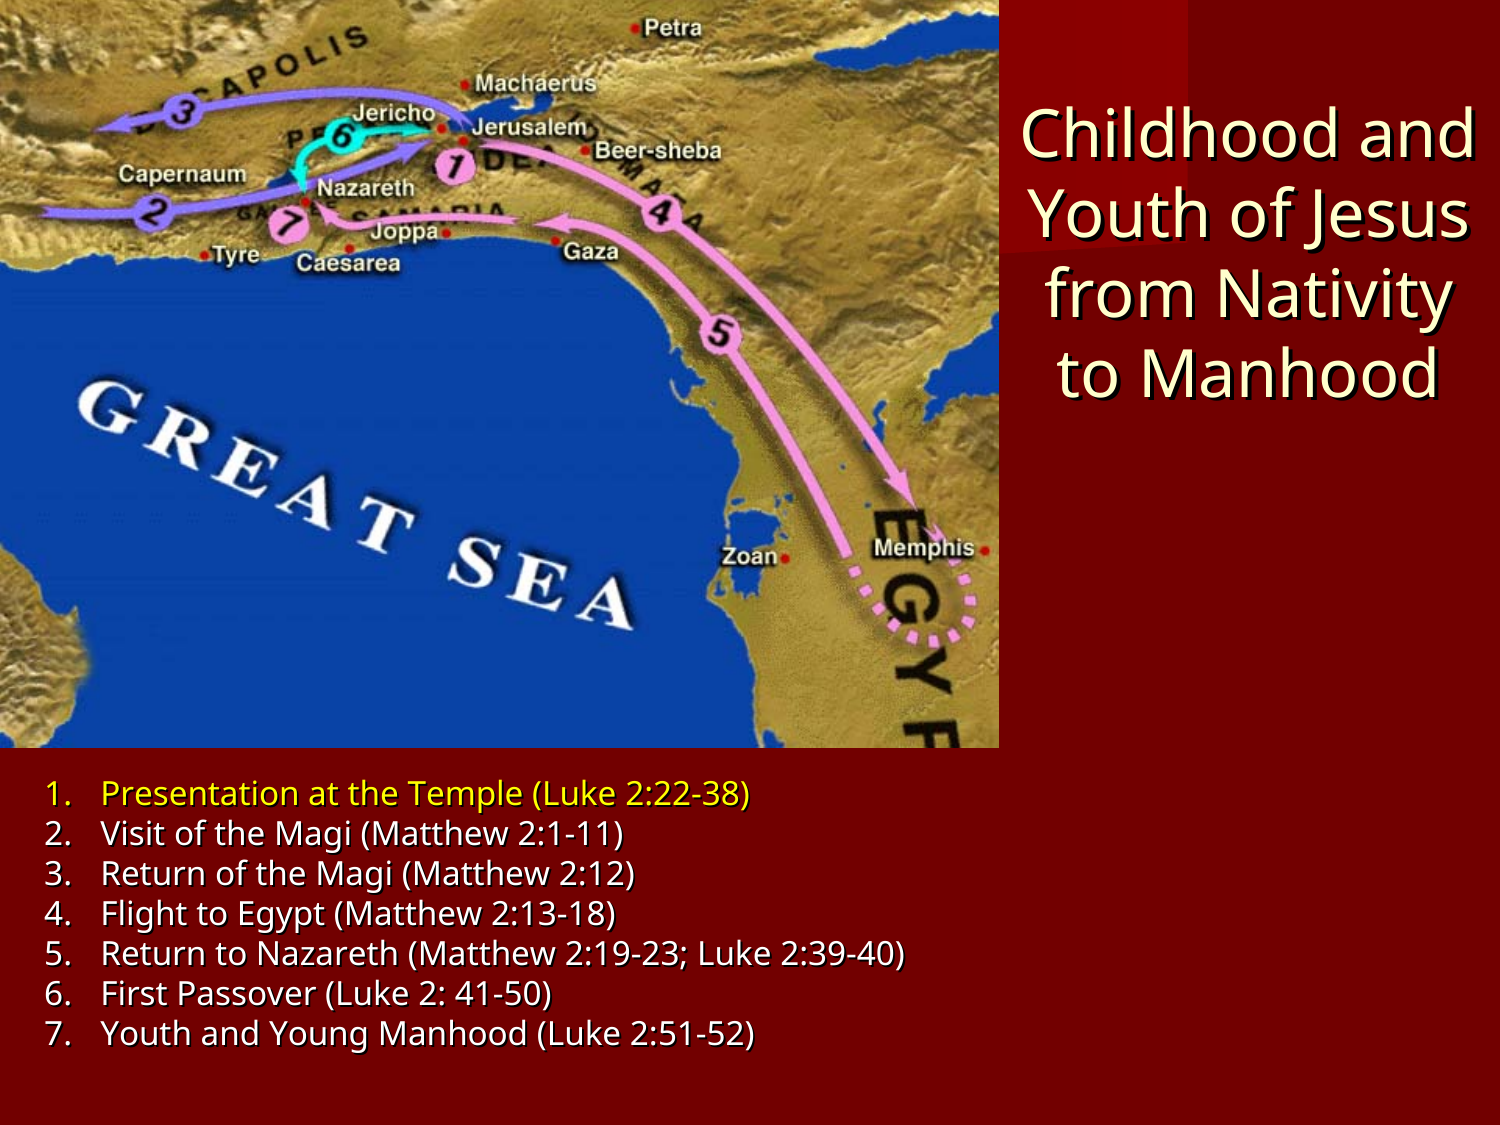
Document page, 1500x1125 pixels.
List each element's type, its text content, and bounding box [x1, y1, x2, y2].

picture [0, 0, 999, 748]
text_box Presentation at the Temple (Luke 2:22-38) Visit of the Magi (Matthew 2:1-11) Return of the Magi (Matthew 2:12) Flight to Egypt (Matthew 2:13-18) Return to Nazareth (Matthew 2:19-23; Luke 2:39-40) First Passover (Luke 2: 41-50) Youth and Young Manhood (Luke 2:51-52) [29, 769, 1459, 1061]
title Childhood and Youth of Jesus from Nativity to Manhood [998, 21, 1500, 480]
